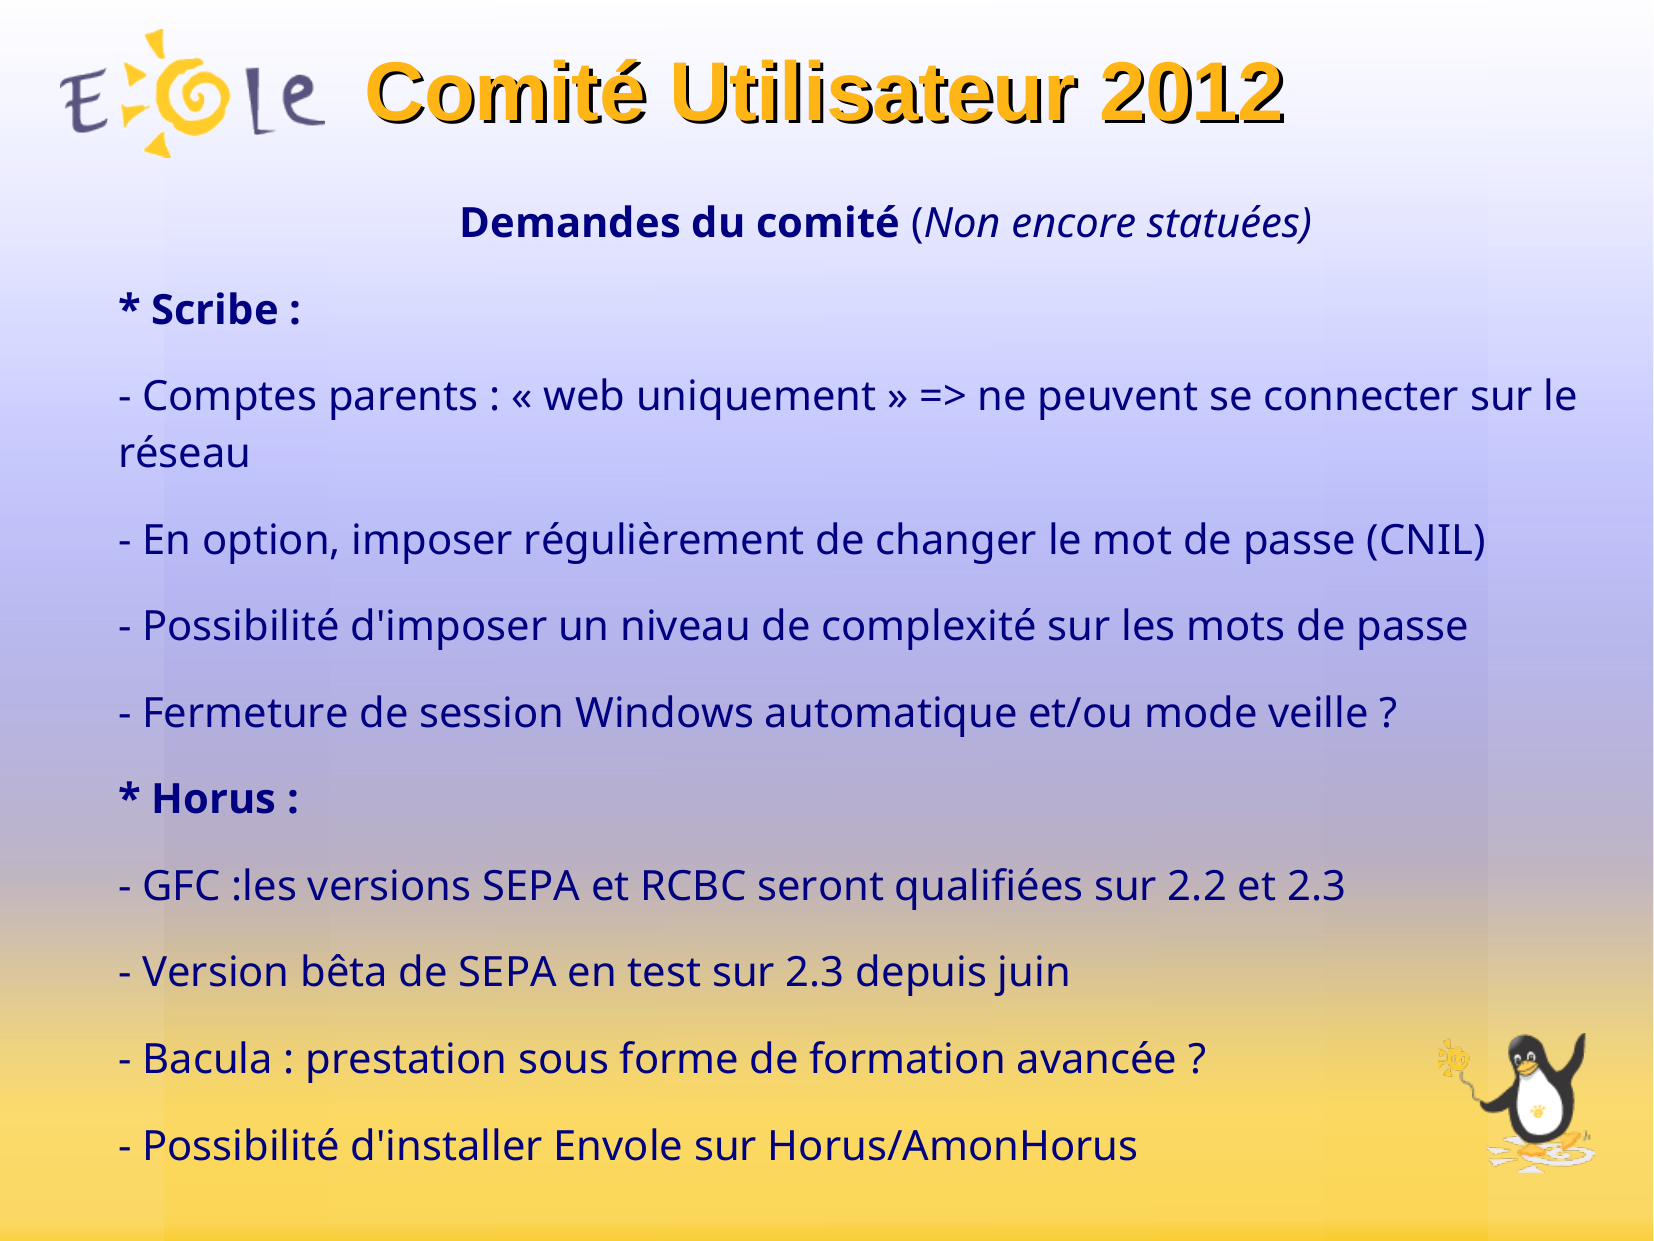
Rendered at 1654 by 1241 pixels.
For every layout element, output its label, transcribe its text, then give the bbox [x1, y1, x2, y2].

title Comité Utilisateur 2012 [80, 27, 1569, 156]
picture [0, 0, 1654, 1241]
list Demandes du comité (Non encore statuées) * Scribe : - Comptes parents : « web uniquement » => ne peuvent se connecter sur le réseau - En option, imposer régulièrement de changer le mot de passe (CNIL) - Possibilité d'imposer un niveau de complexité sur les mots de passe - Fermeture de session Windows automatique et/ou mode veille ? * Horus : - GFC :les versions SEPA et RCBC seront qualifiées sur 2.2 et 2.3 - Version bêta de SEPA en test sur 2.3 depuis juin - Bacula : prestation sous forme de formation avancée ? - Possibilité d'installer Envole sur Horus/AmonHorus Voir présentation spécifique pour les adaptations déjà réalisées [118, 192, 1654, 1241]
